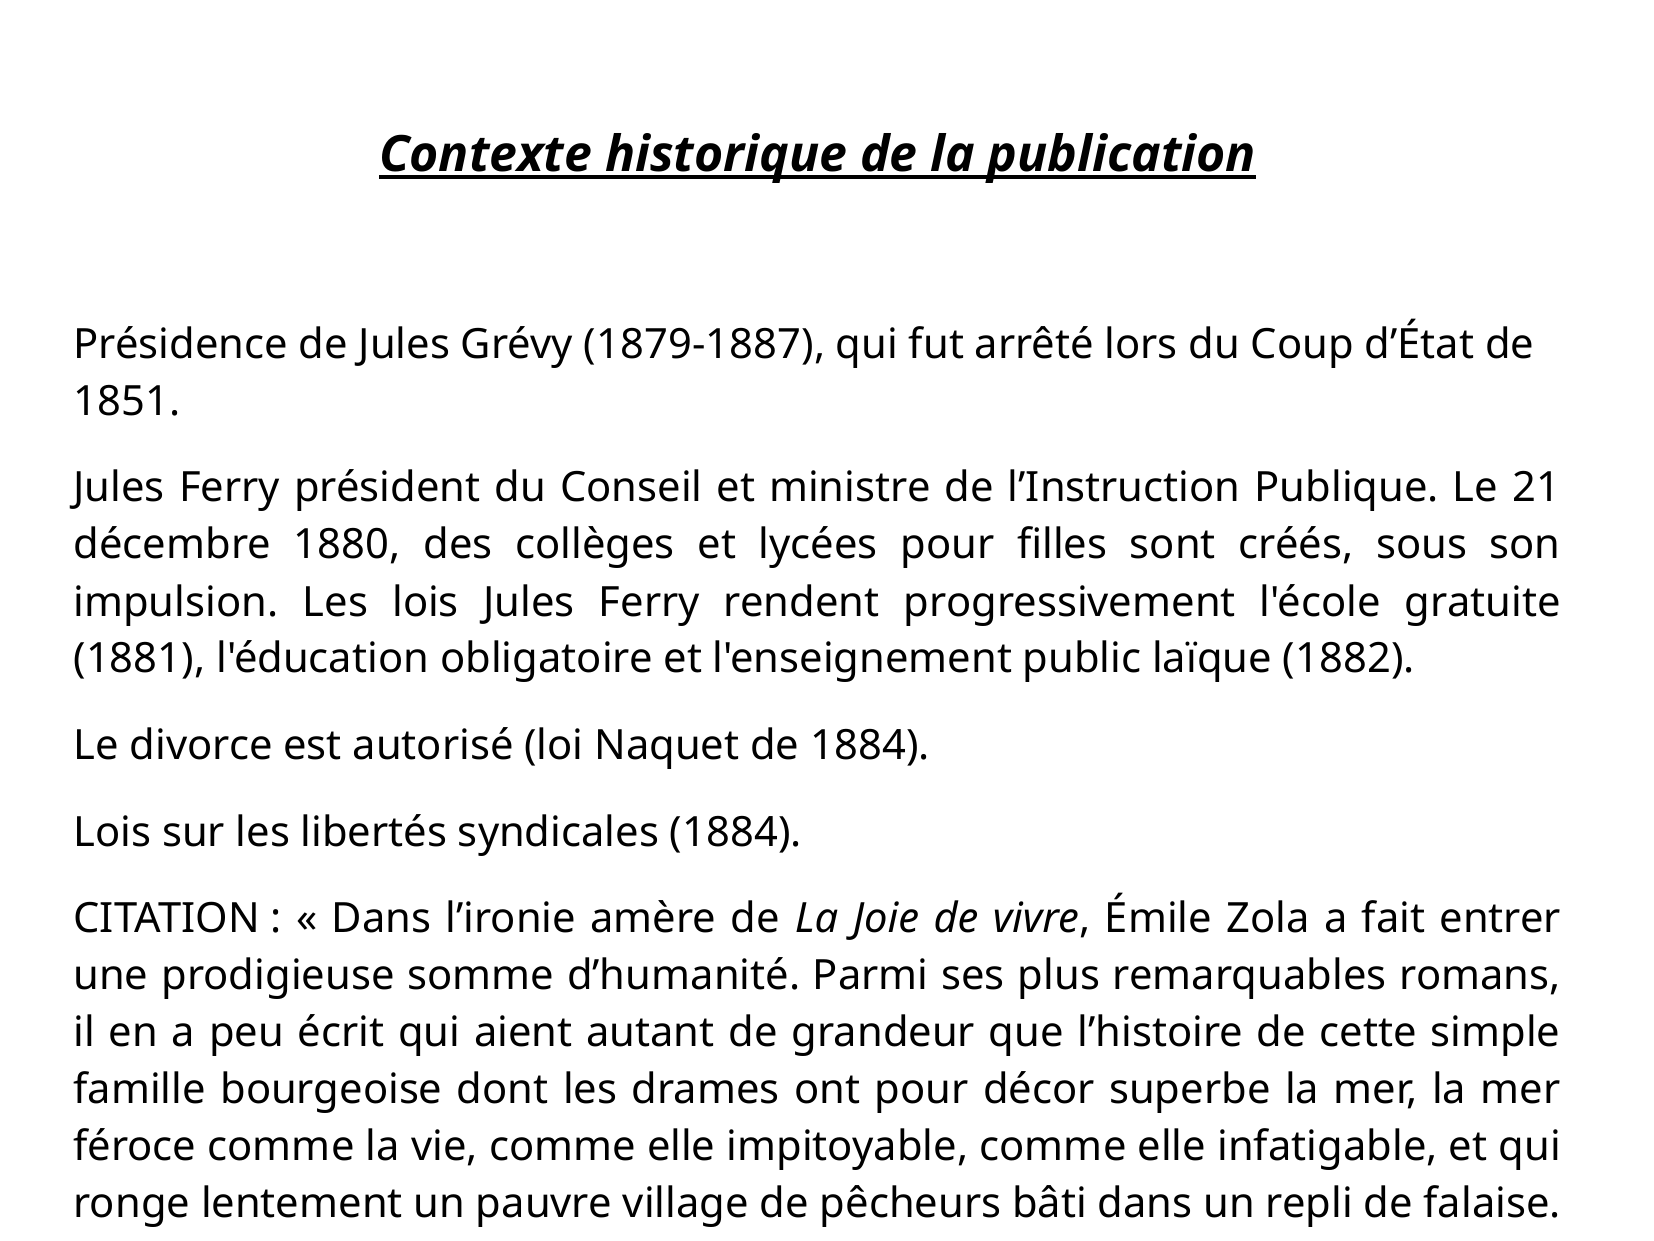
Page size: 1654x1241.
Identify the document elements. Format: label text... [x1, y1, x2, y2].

title [82, 49, 1571, 257]
list Contexte historique de la publication Présidence de Jules Grévy (1879-1887), qui fut arrêté lors du Coup d’État de 1851. Jules Ferry président du Conseil et ministre de l’Instruction Publique. Le 21 décembre 1880, des collèges et lycées pour filles sont créés, sous son impulsion. Les lois Jules Ferry rendent progressivement l'école gratuite (1881), l'éducation obligatoire et l'enseignement public laïque (1882). Le divorce est autorisé (loi Naquet de 1884). Lois sur les libertés syndicales (1884). CITATION : « Dans l’ironie amère de La Joie de vivre, Émile Zola a fait entrer une prodigieuse somme d’humanité. Parmi ses plus remarquables romans, il en a peu écrit qui aient autant de grandeur que l’histoire de cette simple famille bourgeoise dont les drames ont pour décor superbe la mer, la mer féroce comme la vie, comme elle impitoyable, comme elle infatigable, et qui ronge lentement un pauvre village de pêcheurs bâti dans un repli de falaise. Et sur le livre entier plane, oiseau noir aux ailes étendues : la mort. » Guy de Maupassant [73, 118, 1562, 1165]
